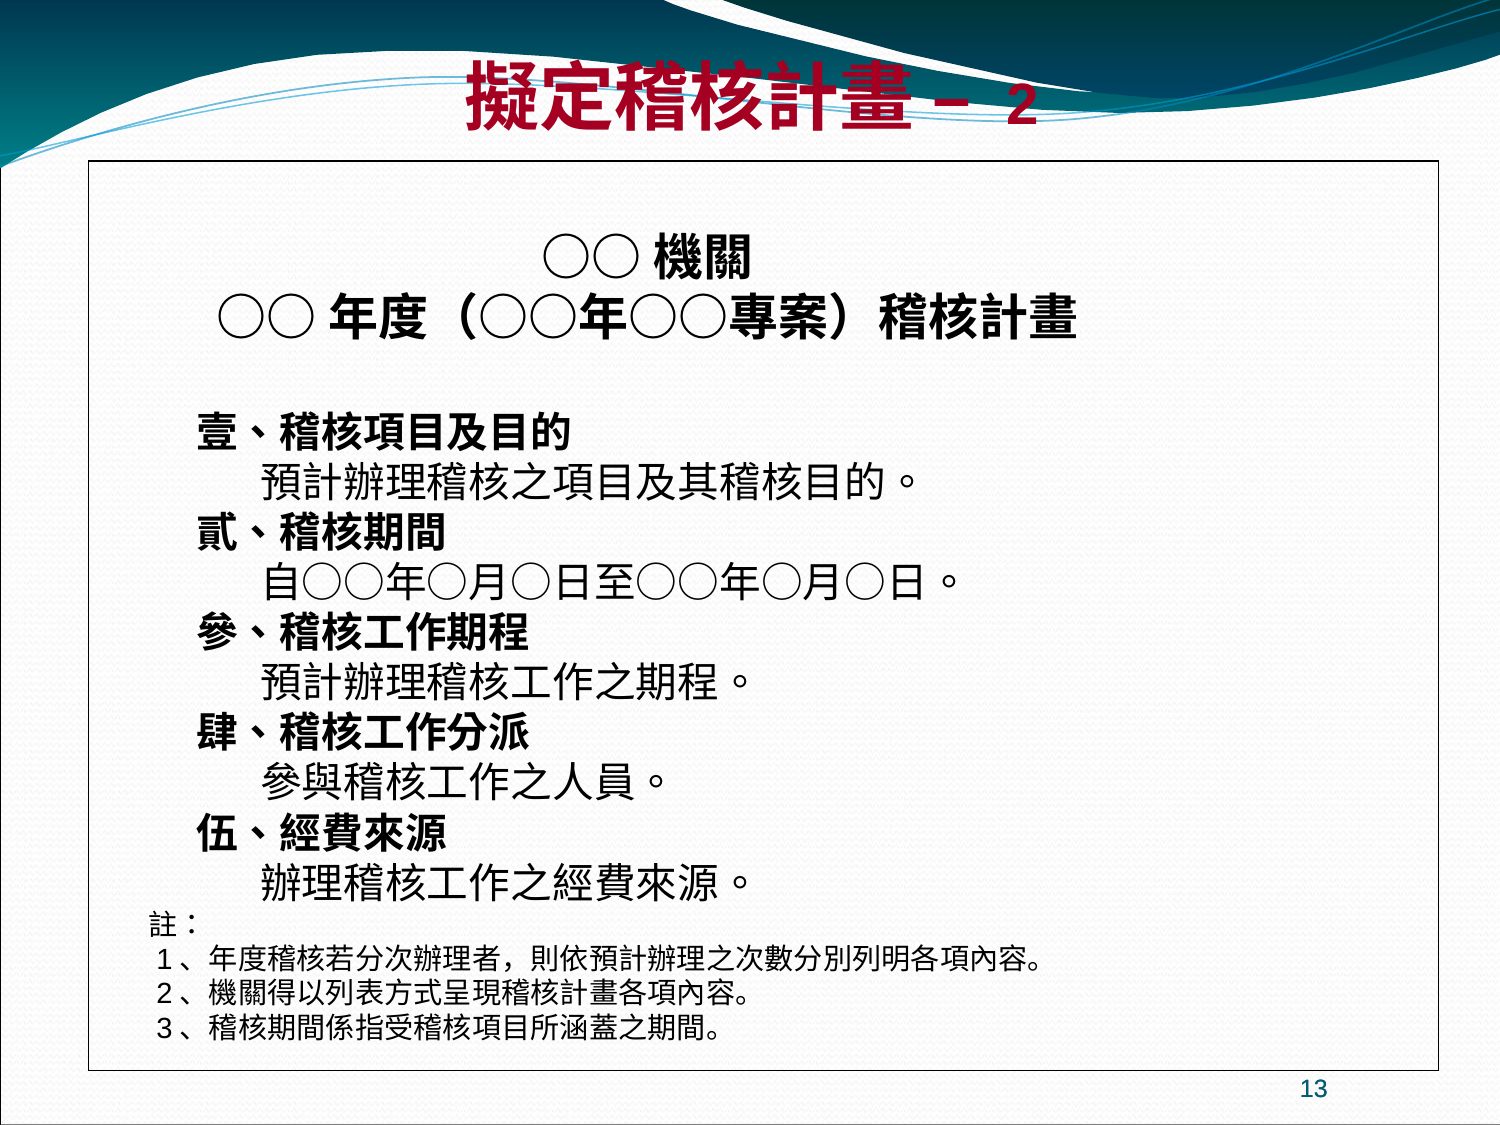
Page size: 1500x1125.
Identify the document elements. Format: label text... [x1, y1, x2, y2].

text_box [1299, 1071, 1426, 1103]
list ○○機關 ○○年度（○○年○○專案）稽核計畫 壹、稽核項目及目的 預計辦理稽核之項目及其稽核目的。 貳、稽核期間 自○○年○月○日至○○年○月○日。 參、稽核工作期程 預計辦理稽核工作之期程。 肆、稽核工作分派 參與稽核工作之人員。 伍、經費來源 辦理稽核工作之經費來源。 註： 1、年度稽核若分次辦理者，則依預計辦理之次數分別列明各項內容。 2、機關得以列表方式呈現稽核計畫各項內容。 3、稽核期間係指受稽核項目所涵蓋之期間。 [88, 160, 1439, 1071]
title 擬定稽核計畫 – 2 [76, 0, 1427, 140]
